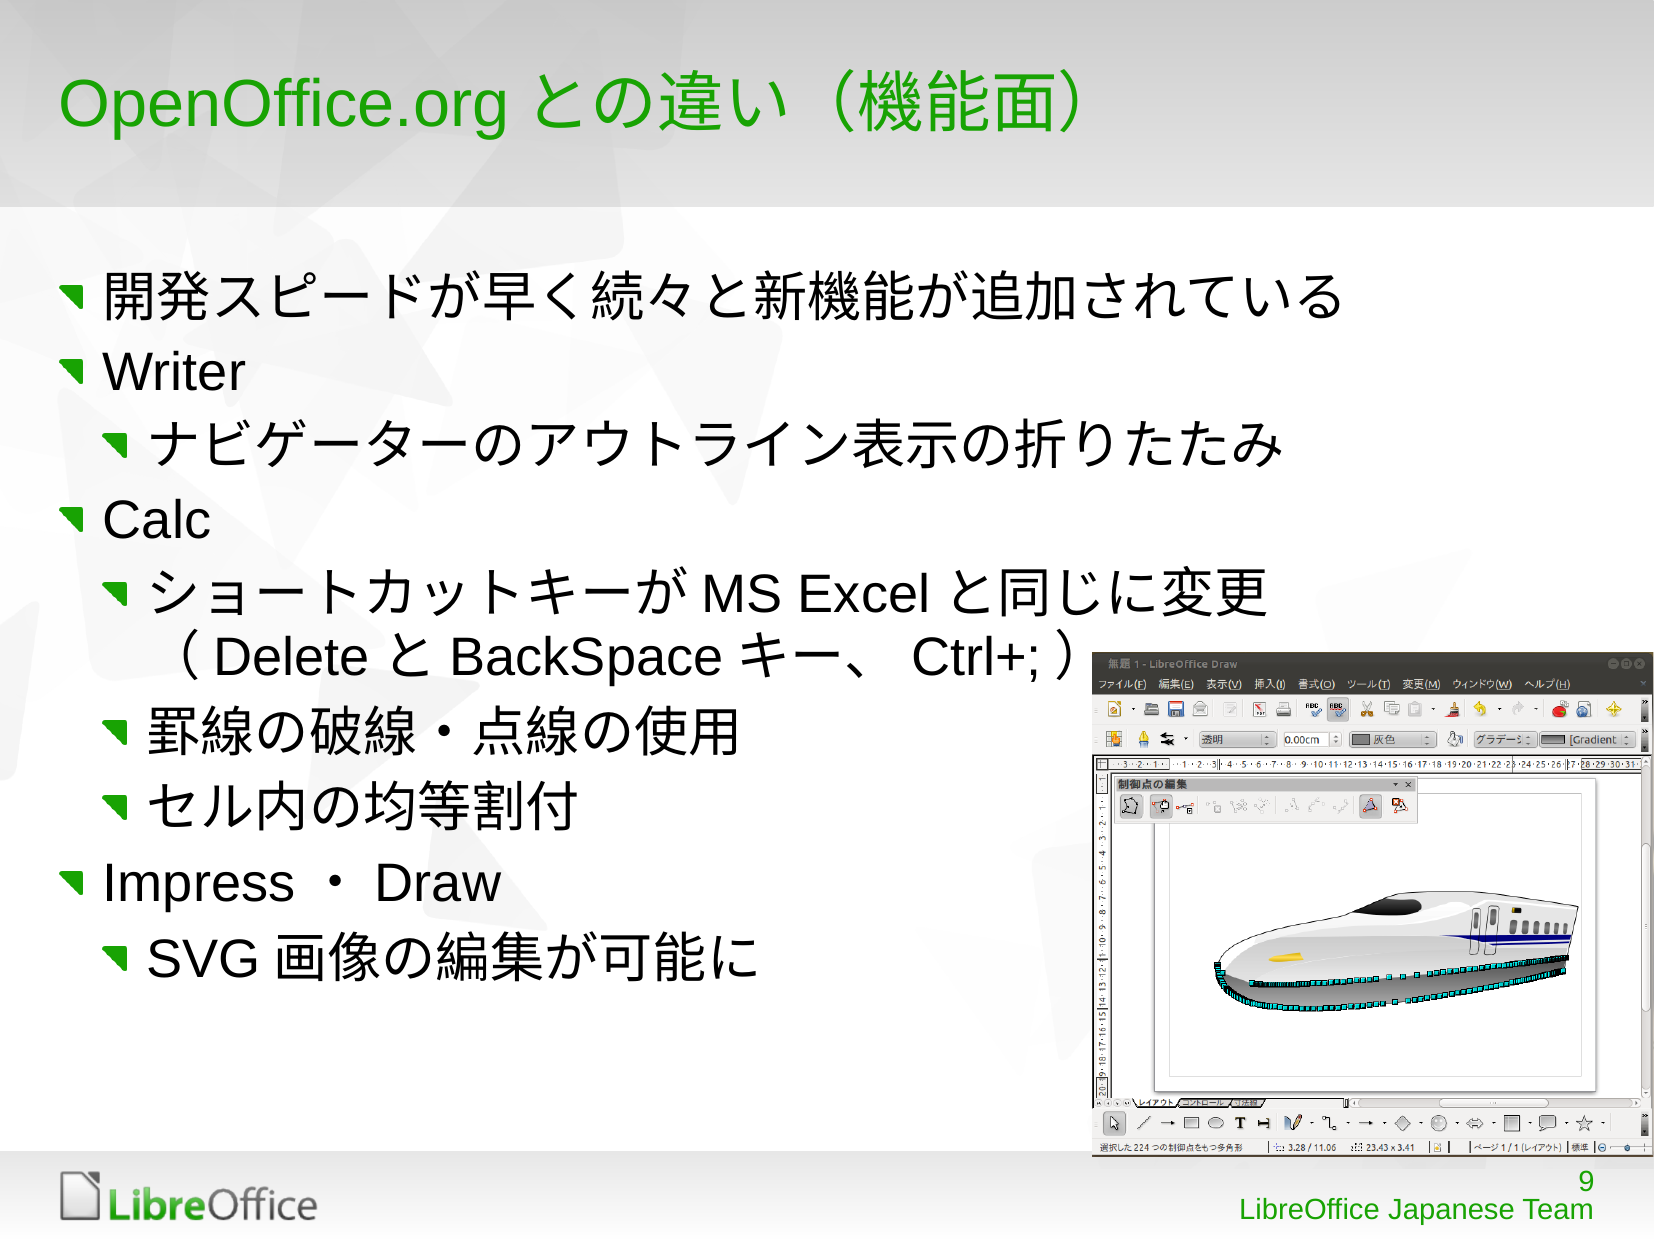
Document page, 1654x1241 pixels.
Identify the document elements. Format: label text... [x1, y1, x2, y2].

title OpenOffice.orgとの違い（機能面） [59, 29, 1595, 178]
picture [915, 548, 1654, 1169]
picture [41, 1152, 337, 1240]
picture [0, 0, 783, 931]
list 開発スピードが早く続々と新機能が追加されている Writer ナビゲーターのアウトライン表示の折りたたみ Calc ショートカットキーがMS Excelと同じに変更 （DeleteとBackSpaceキー、Ctrl+;） 罫線の破線・点線の使用 セル内の均等割付 Impress・Draw SVG画像の編集が可能に [59, 265, 1595, 1085]
